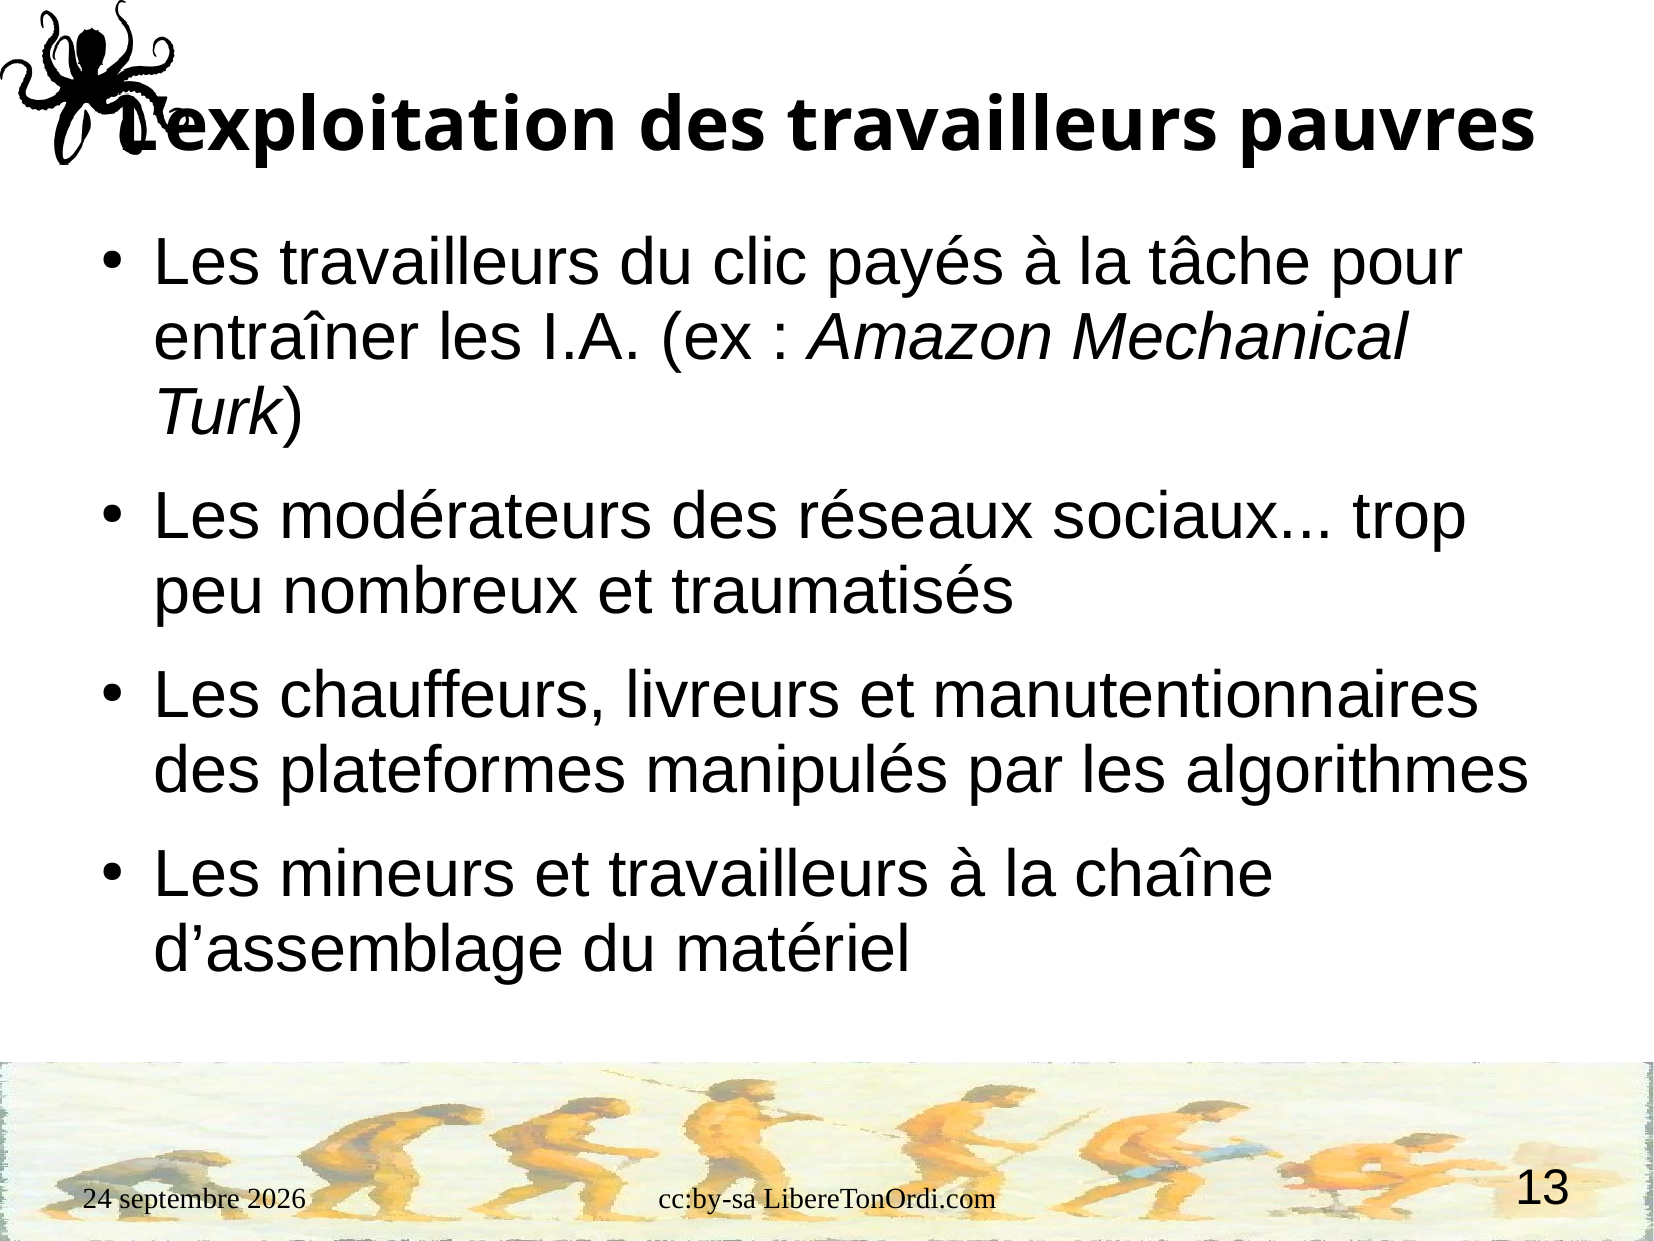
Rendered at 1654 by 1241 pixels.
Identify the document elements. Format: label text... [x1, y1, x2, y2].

list Les travailleurs du clic payés à la tâche pour entraîner les I.A. (ex : Amazon Mechanical Turk) Les modérateurs des réseaux sociaux... trop peu nombreux et traumatisés Les chauffeurs, livreurs et manutentionnaires des plateformes manipulés par les algorithmes Les mineurs et travailleurs à la chaîne d’assemblage du matériel [82, 224, 1571, 1063]
picture [0, 0, 189, 165]
picture [0, 1062, 1654, 1241]
title L’exploitation des travailleurs pauvres [82, 47, 1571, 196]
